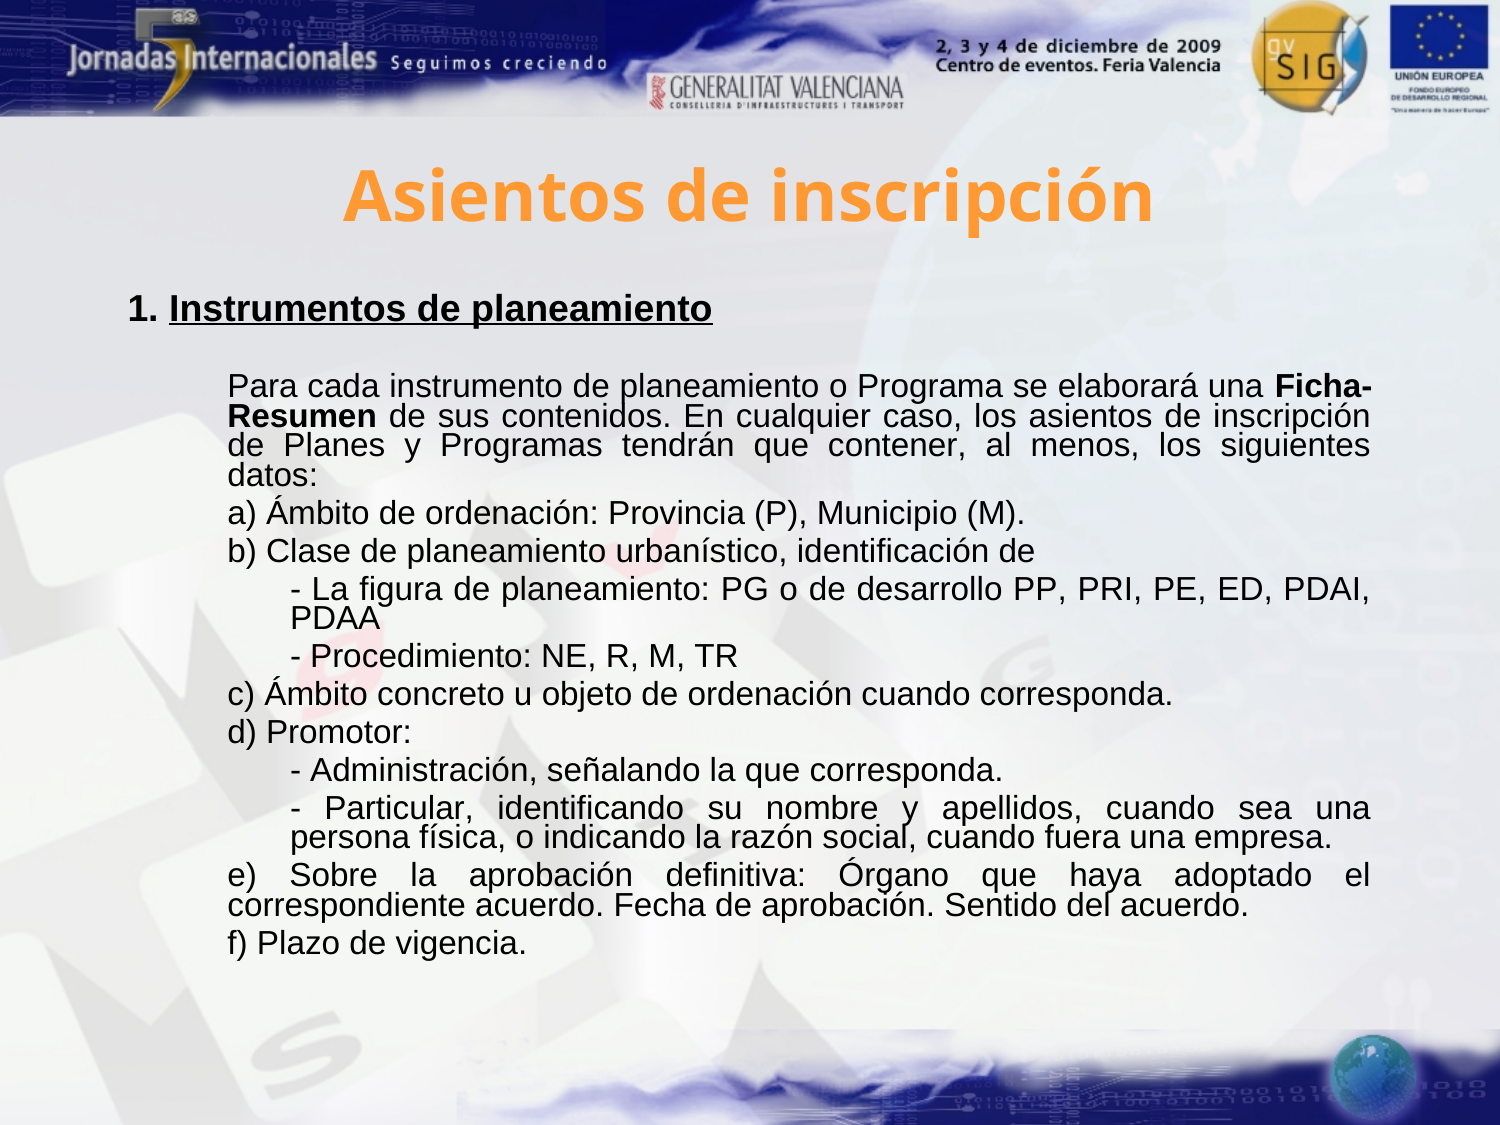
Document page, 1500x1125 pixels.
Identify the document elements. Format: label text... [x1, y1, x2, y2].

list 1. Instrumentos de planeamiento Para cada instrumento de planeamiento o Programa se elaborará una Ficha-Resumen de sus contenidos. En cualquier caso, los asientos de inscripción de Planes y Programas tendrán que contener, al menos, los siguientes datos: a) Ámbito de ordenación: Provincia (P), Municipio (M). b) Clase de planeamiento urbanístico, identificación de - La figura de planeamiento: PG o de desarrollo PP, PRI, PE, ED, PDAI, PDAA - Procedimiento: NE, R, M, TR c) Ámbito concreto u objeto de ordenación cuando corresponda. d) Promotor: - Administración, señalando la que corresponda. - Particular, identificando su nombre y apellidos, cuando sea una persona física, o indicando la razón social, cuando fuera una empresa. e) Sobre la aprobación definitiva: Órgano que haya adoptado el correspondiente acuerdo. Fecha de aprobación. Sentido del acuerdo. f) Plazo de vigencia. [112, 286, 1388, 1032]
picture [0, 258, 1500, 1125]
picture [0, 0, 1500, 127]
text_box Asientos de inscripción [0, 127, 1500, 258]
